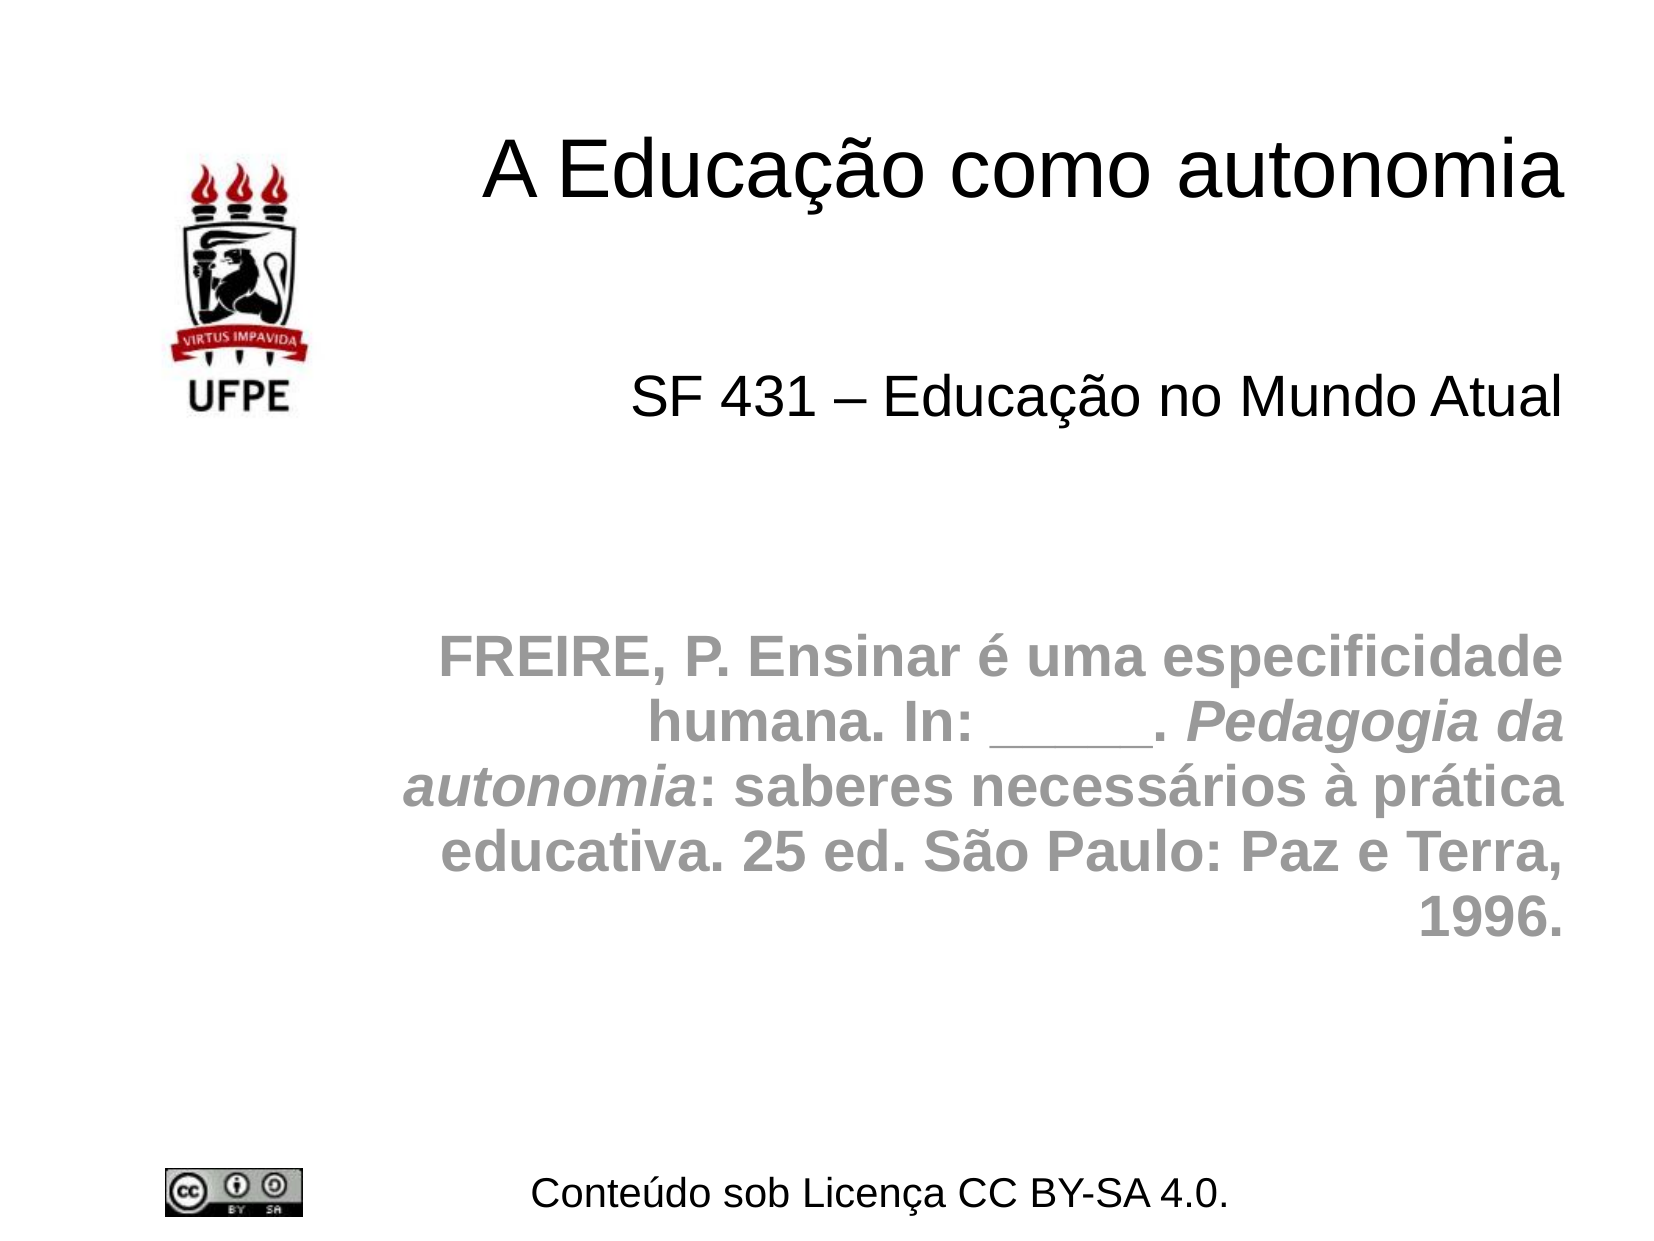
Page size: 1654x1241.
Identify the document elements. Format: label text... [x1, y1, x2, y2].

text_box Conteúdo sob Licença CC BY-SA 4.0. [319, 1163, 1442, 1223]
subtitle A Educação como autonomia SF 431 – Educação no Mundo Atual FREIRE, P. Ensinar é uma especificidade humana. In: _____. Pedagogia da autonomia: saberes necessários à prática educativa. 25 ed. São Paulo: Paz e Terra, 1996. [76, 89, 1565, 982]
picture [112, 104, 378, 473]
picture [165, 1168, 303, 1217]
